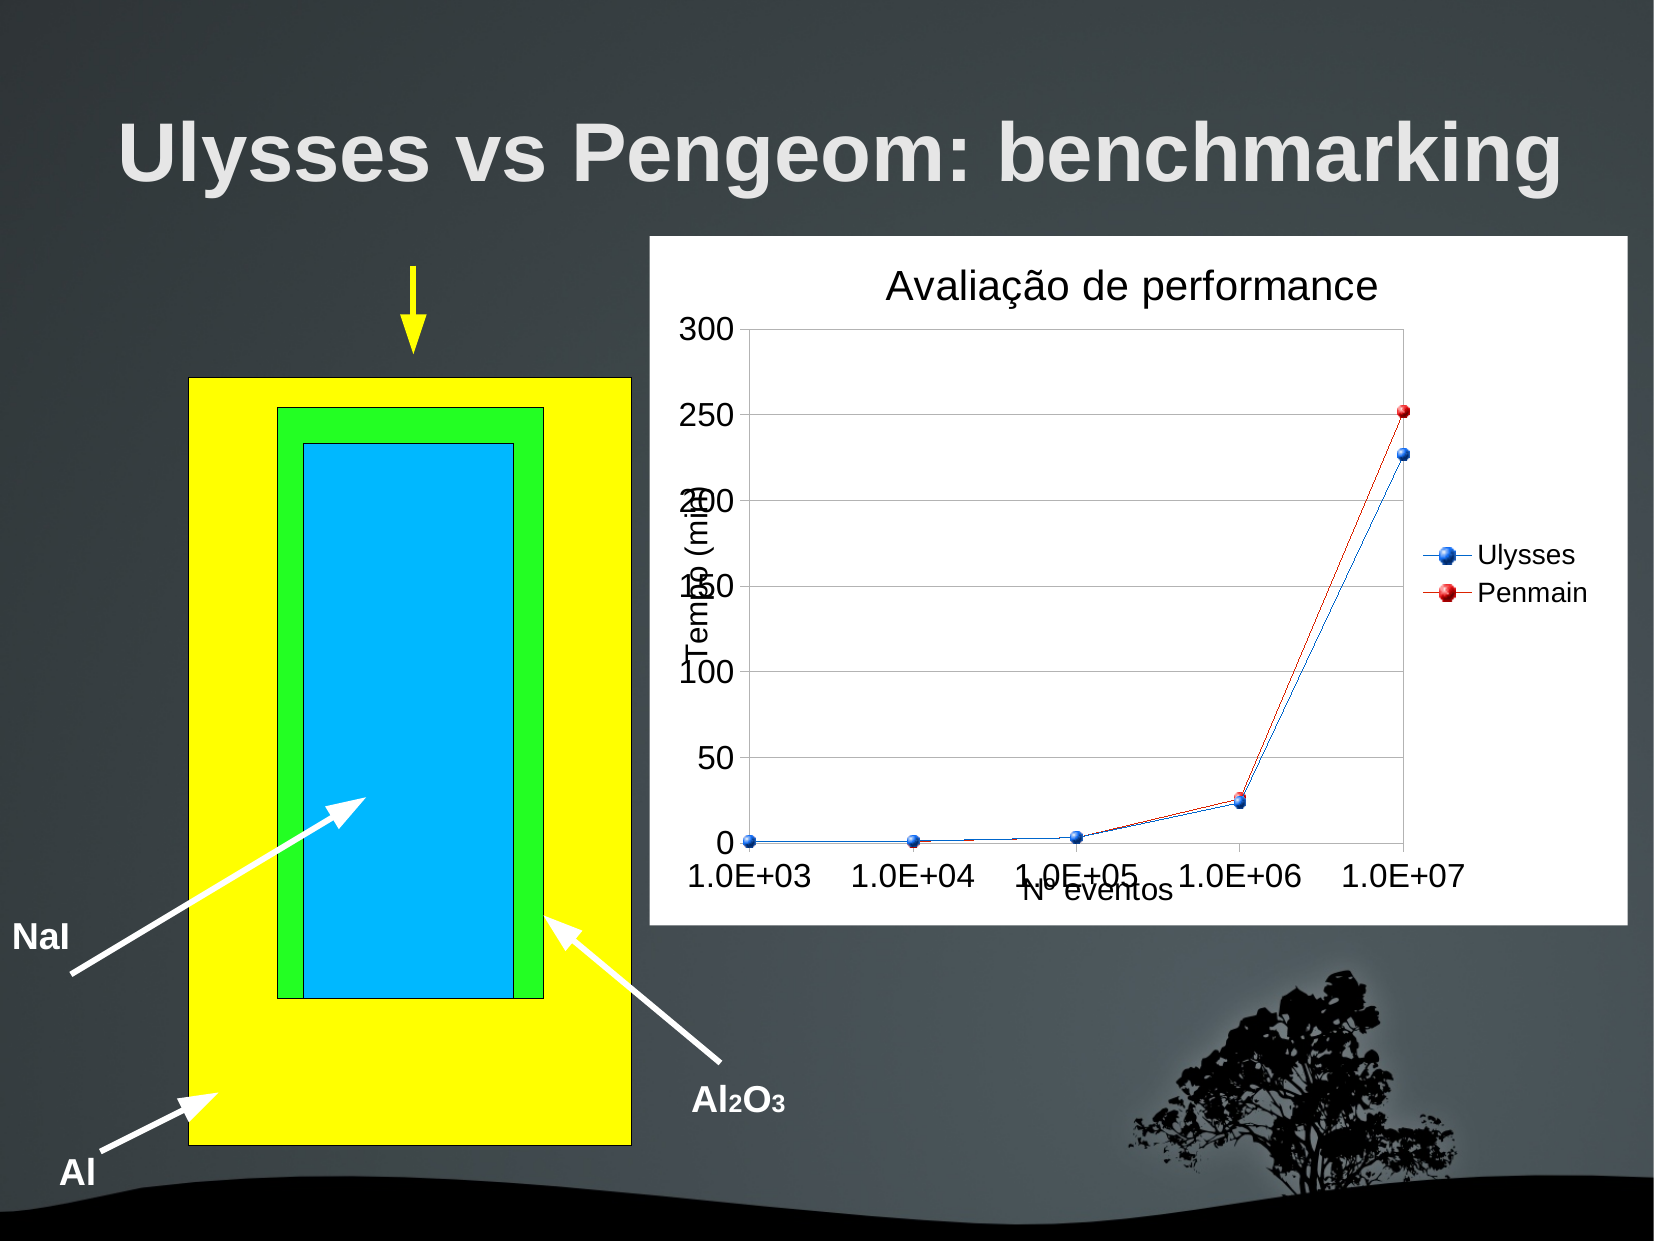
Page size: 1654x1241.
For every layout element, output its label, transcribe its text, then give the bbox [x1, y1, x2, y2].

chart [649, 236, 1628, 926]
text_box Al2O3 [690, 1078, 810, 1136]
title Ulysses vs Pengeom: benchmarking [59, 49, 1625, 257]
text_box [188, 377, 632, 1146]
text_box Al [59, 1151, 148, 1209]
text_box NaI [11, 915, 101, 973]
picture [0, 0, 1654, 1241]
